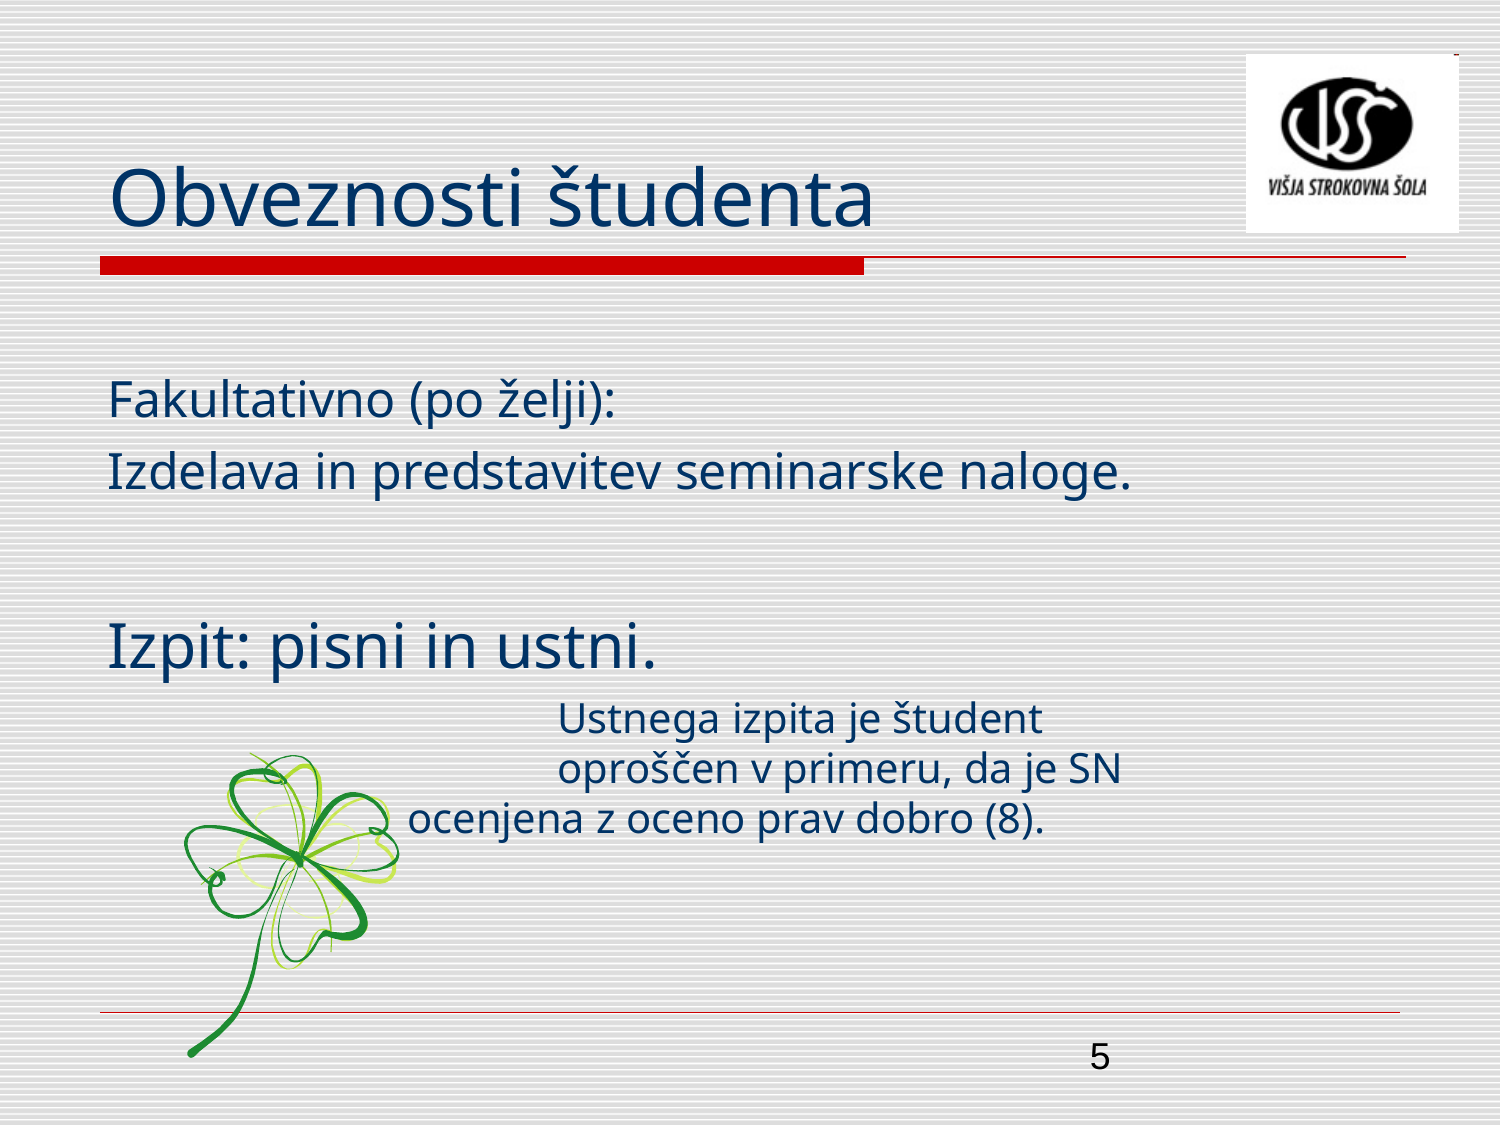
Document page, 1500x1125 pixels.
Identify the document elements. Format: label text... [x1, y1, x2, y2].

title Obveznosti študenta [94, 49, 1407, 250]
picture [0, 0, 1500, 1125]
list Fakultativno (po želji): Izdelava in predstavitev seminarske naloge. Izpit: pisni in ustni. Ustnega izpita je študent oproščen v primeru, da je SN ocenjena z oceno prav dobro (8). [92, 287, 1406, 988]
